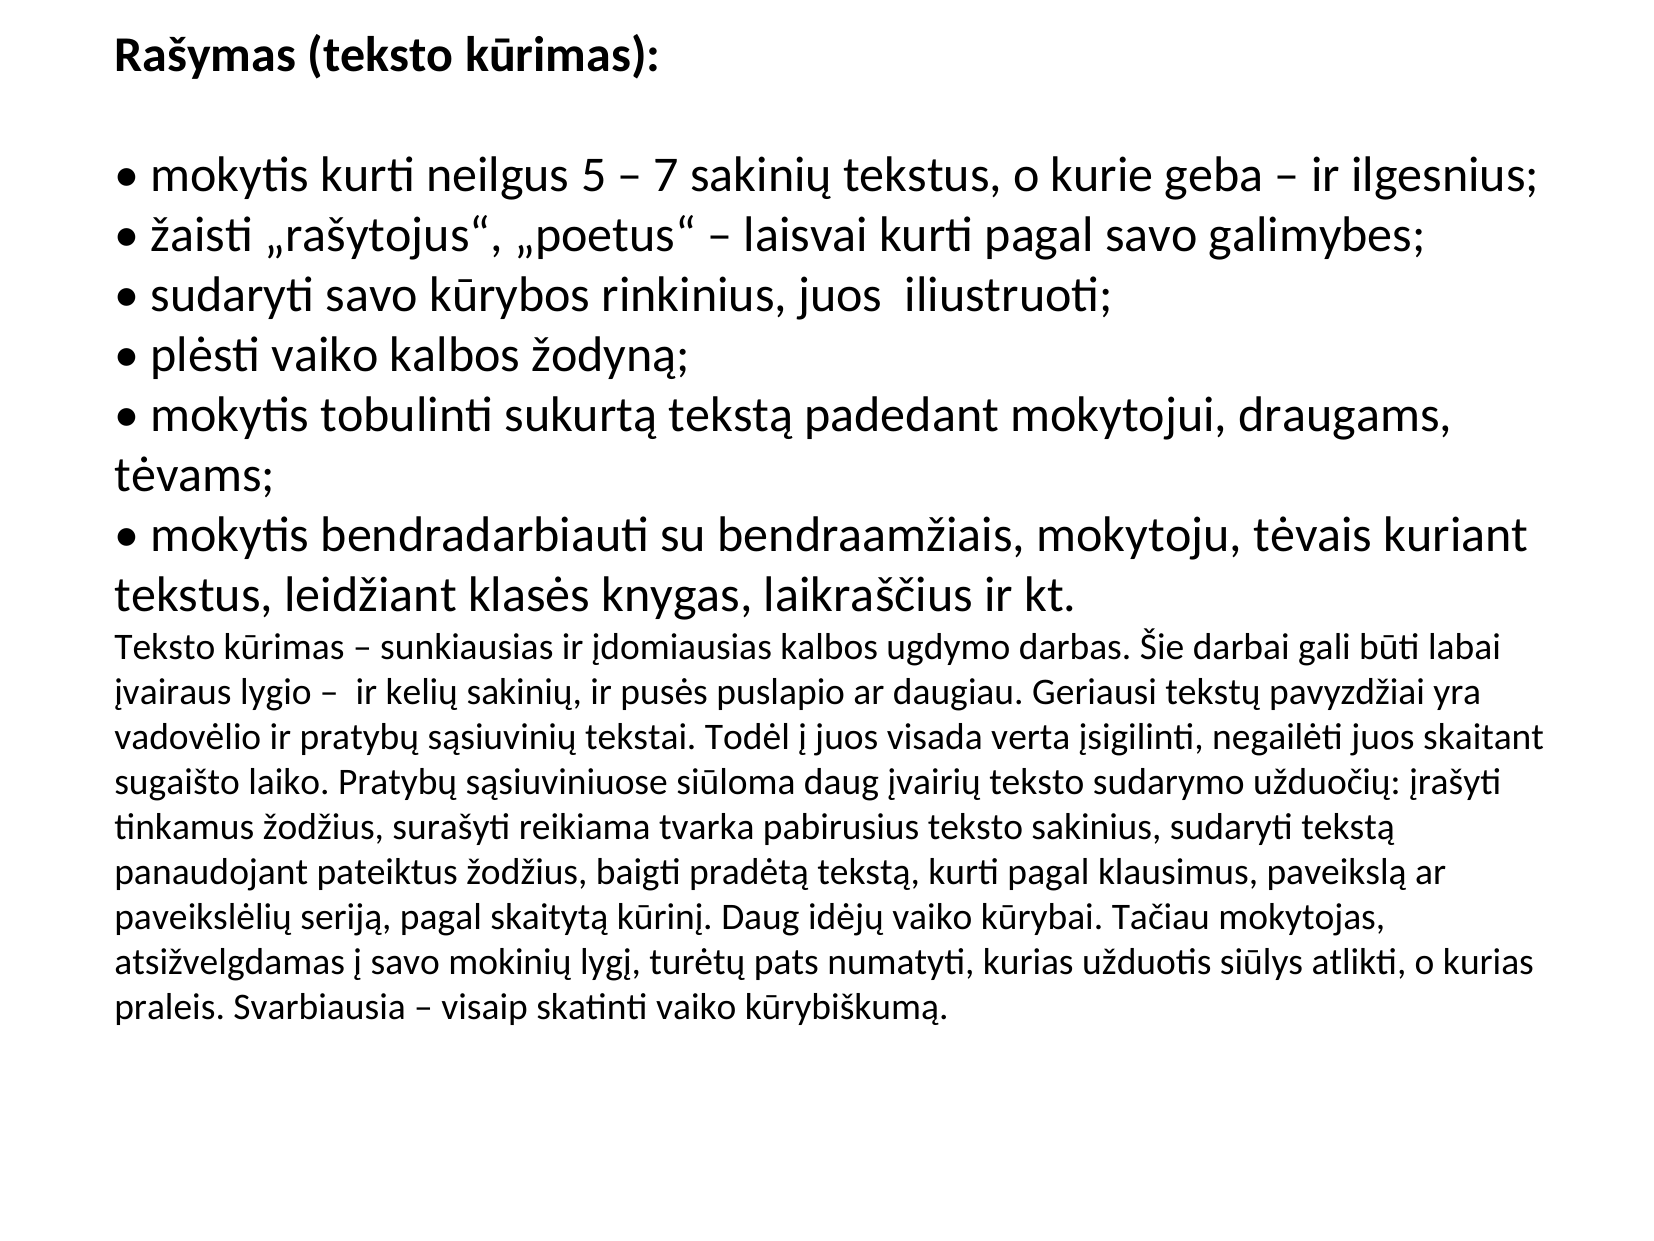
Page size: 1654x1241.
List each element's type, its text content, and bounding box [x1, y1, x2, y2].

text_box Rašymas (teksto kūrimas): • mokytis kurti neilgus 5 – 7 sakinių tekstus, o kurie geba – ir ilgesnius; • žaisti „rašytojus“, „poetus“ – laisvai kurti pagal savo galimybes; • sudaryti savo kūrybos rinkinius, juos iliustruoti; • plėsti vaiko kalbos žodyną; • mokytis tobulinti sukurtą tekstą padedant mokytojui, draugams, tėvams; • mokytis bendradarbiauti su bendraamžiais, mokytoju, tėvais kuriant tekstus, leidžiant klasės knygas, laikraščius ir kt. Teksto kūrimas – sunkiausias ir įdomiausias kalbos ugdymo darbas. Šie darbai gali būti labai įvairaus lygio – ir kelių sakinių, ir pusės puslapio ar daugiau. Geriausi tekstų pavyzdžiai yra vadovėlio ir pratybų sąsiuvinių tekstai. Todėl į juos visada verta įsigilinti, negailėti juos skaitant sugaišto laiko. Pratybų sąsiuviniuose siūloma daug įvairių teksto sudarymo užduočių: įrašyti tinkamus žodžius, surašyti reikiama tvarka pabirusius teksto sakinius, sudaryti tekstą panaudojant pateiktus žodžius, baigti pradėtą tekstą, kurti pagal klausimus, paveikslą ar paveikslėlių seriją, pagal skaitytą kūrinį. Daug idėjų vaiko kūrybai. Tačiau mokytojas, atsižvelgdamas į savo mokinių lygį, turėtų pats numatyti, kurias užduotis siūlys atlikti, o kurias praleis. Svarbiausia – visaip skatinti vaiko kūrybiškumą. [99, 14, 1583, 1084]
